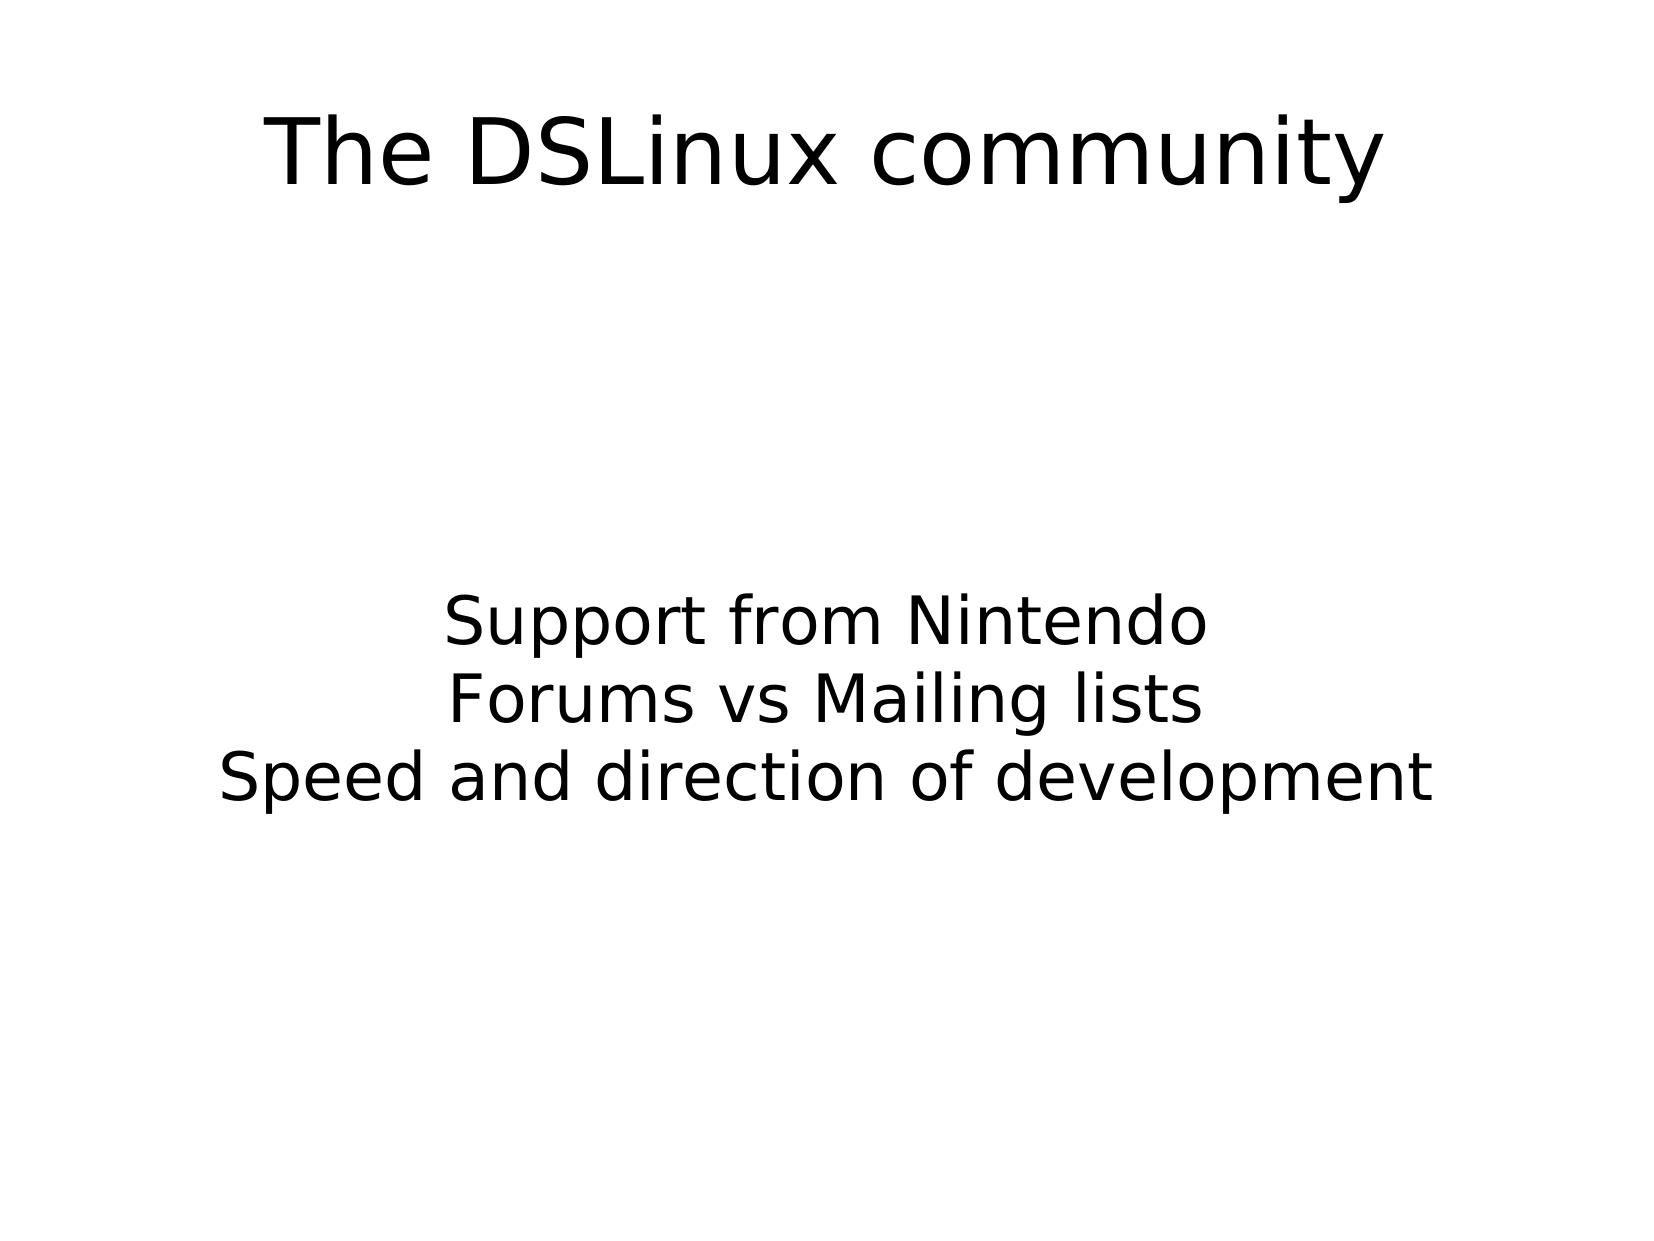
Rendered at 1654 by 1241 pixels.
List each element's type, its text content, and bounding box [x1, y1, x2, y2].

subtitle Support from Nintendo Forums vs Mailing lists Speed and direction of development [82, 297, 1571, 1102]
title The DSLinux community [82, 56, 1571, 250]
